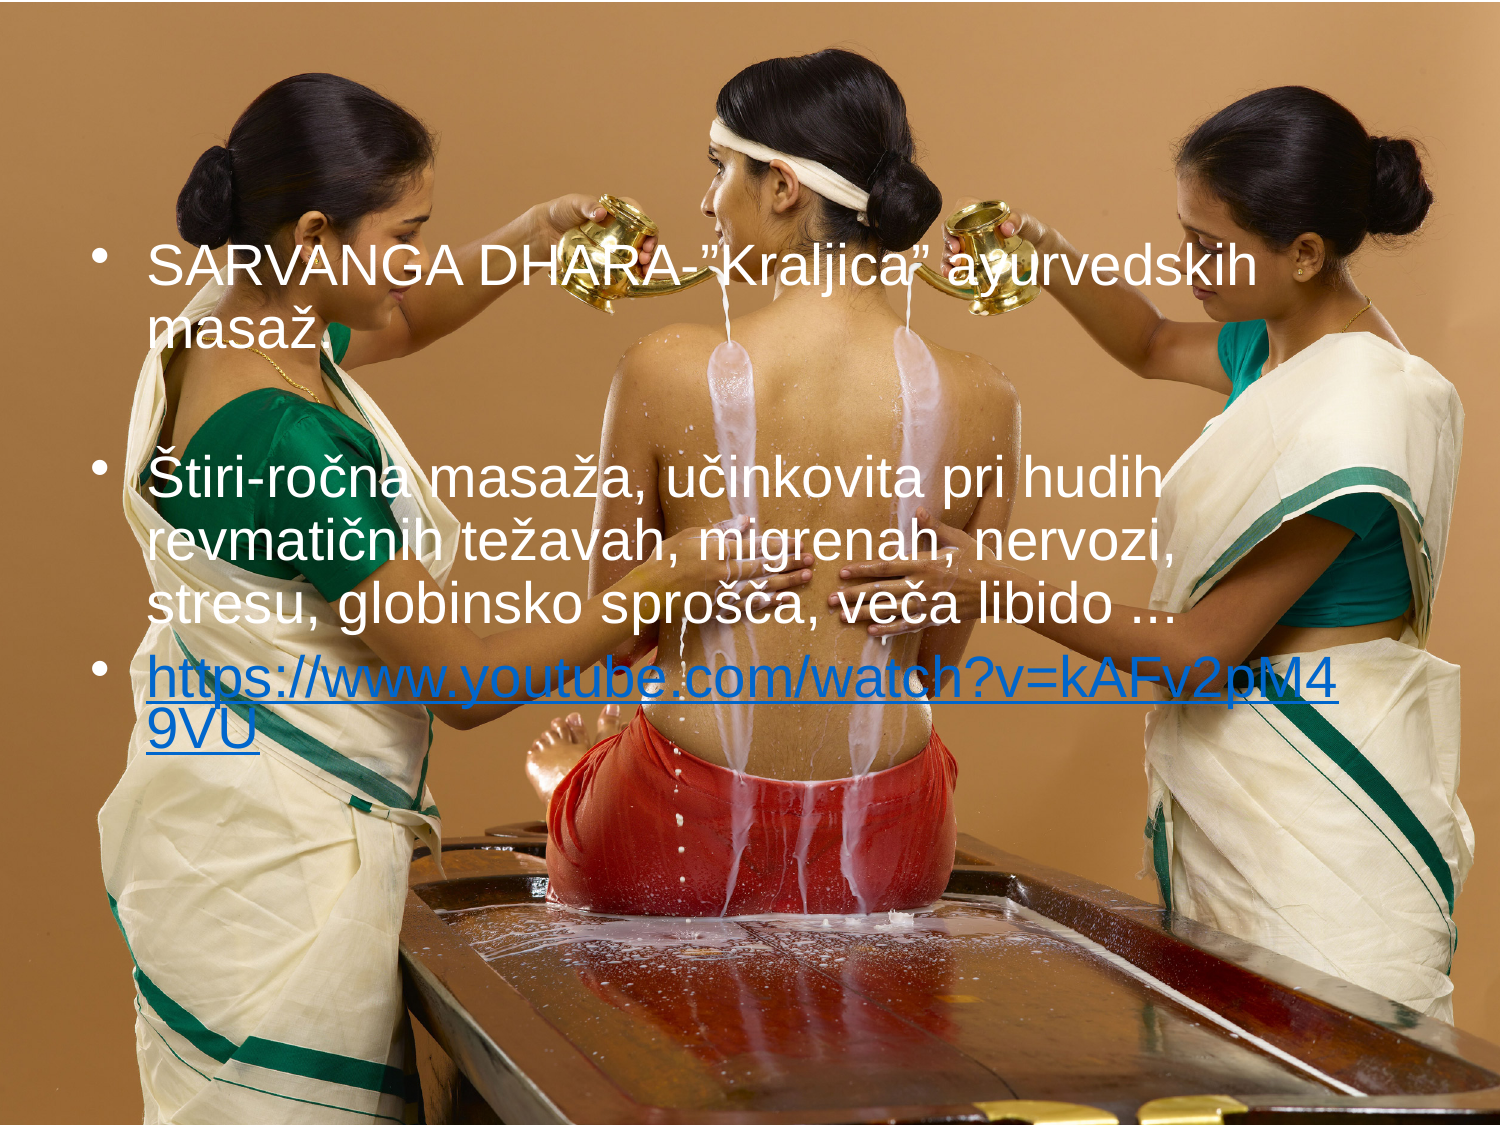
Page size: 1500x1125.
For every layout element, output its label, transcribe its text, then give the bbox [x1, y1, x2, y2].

picture [0, 2, 1500, 1125]
list SARVANGA DHARA-”Kraljica” ayurvedskih masaž. Štiri-ročna masaža, učinkovita pri hudih revmatičnih težavah, migrenah, nervozi, stresu, globinsko sprošča, veča libido ... https://www.youtube.com/watch?v=kAFv2pM49VU [75, 227, 1383, 1006]
